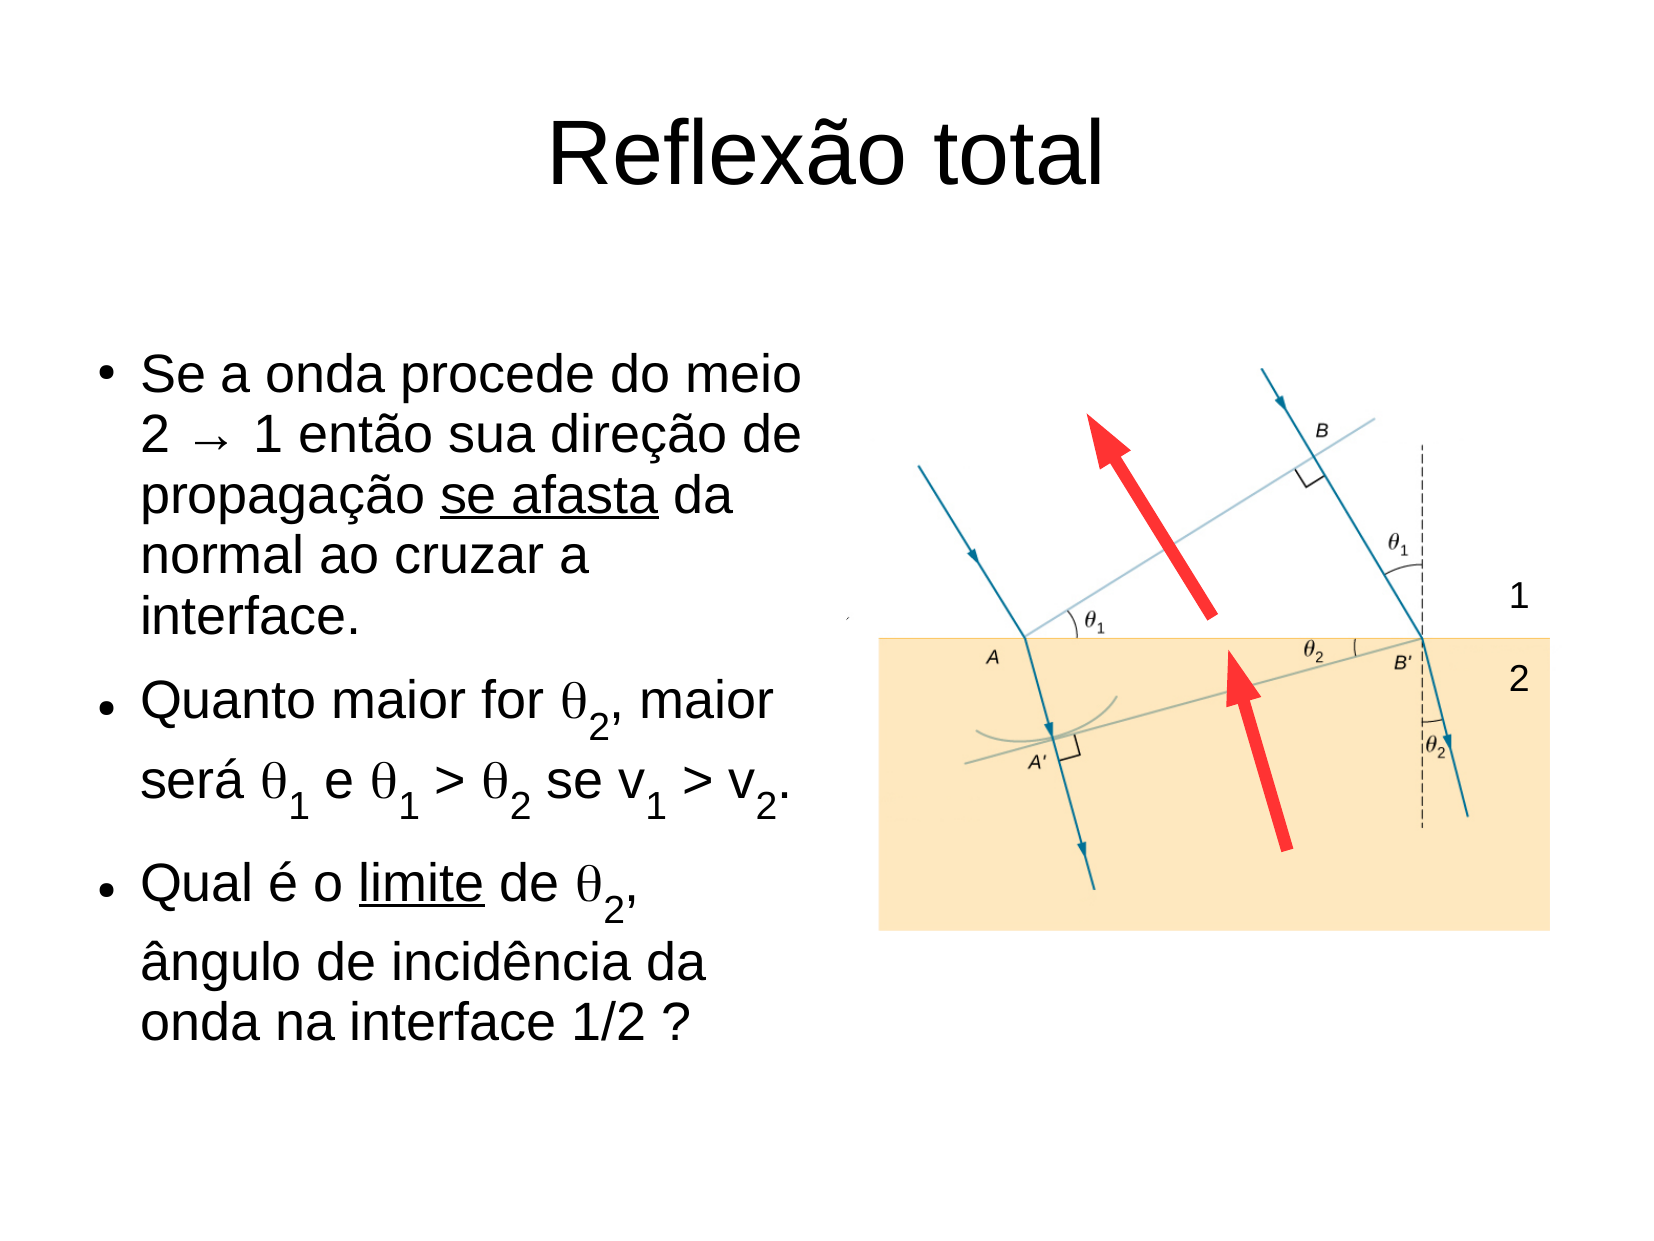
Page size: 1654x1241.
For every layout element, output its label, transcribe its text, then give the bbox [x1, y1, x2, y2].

title Reflexão total [82, 49, 1571, 257]
text_box 1 [1494, 566, 1545, 624]
list Se a onda procede do meio 2 → 1 então sua direção de propagação se afasta da normal ao cruzar a interface. Quanto maior for q2, maior será q1 e q1 > q2 se v1 > v2. Qual é o limite de q2, ângulo de incidência da onda na interface 1/2 ? [82, 343, 809, 1063]
picture [845, 368, 1572, 931]
text_box 2 [1494, 649, 1545, 707]
